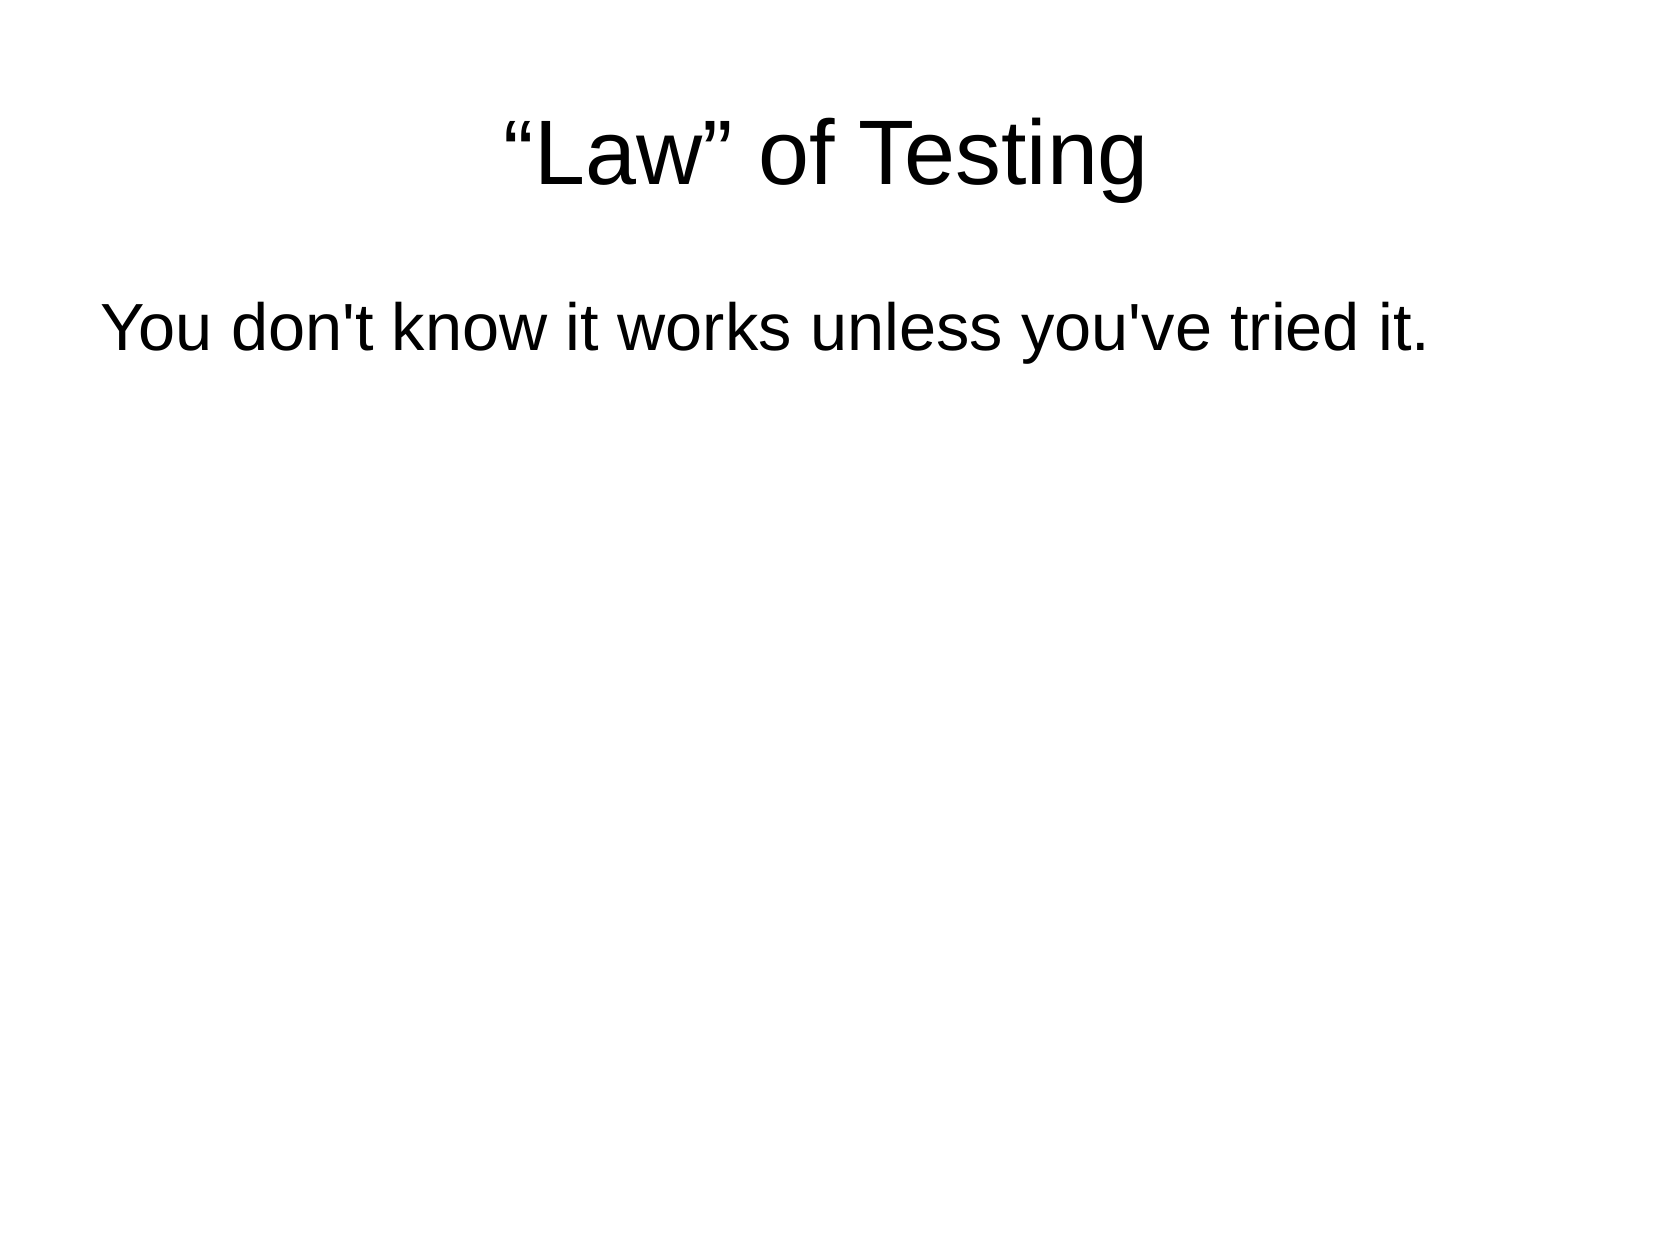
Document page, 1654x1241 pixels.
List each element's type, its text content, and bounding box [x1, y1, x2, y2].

title “Law” of Testing [82, 56, 1571, 250]
list You don't know it works unless you've tried it. [82, 290, 1571, 1094]
